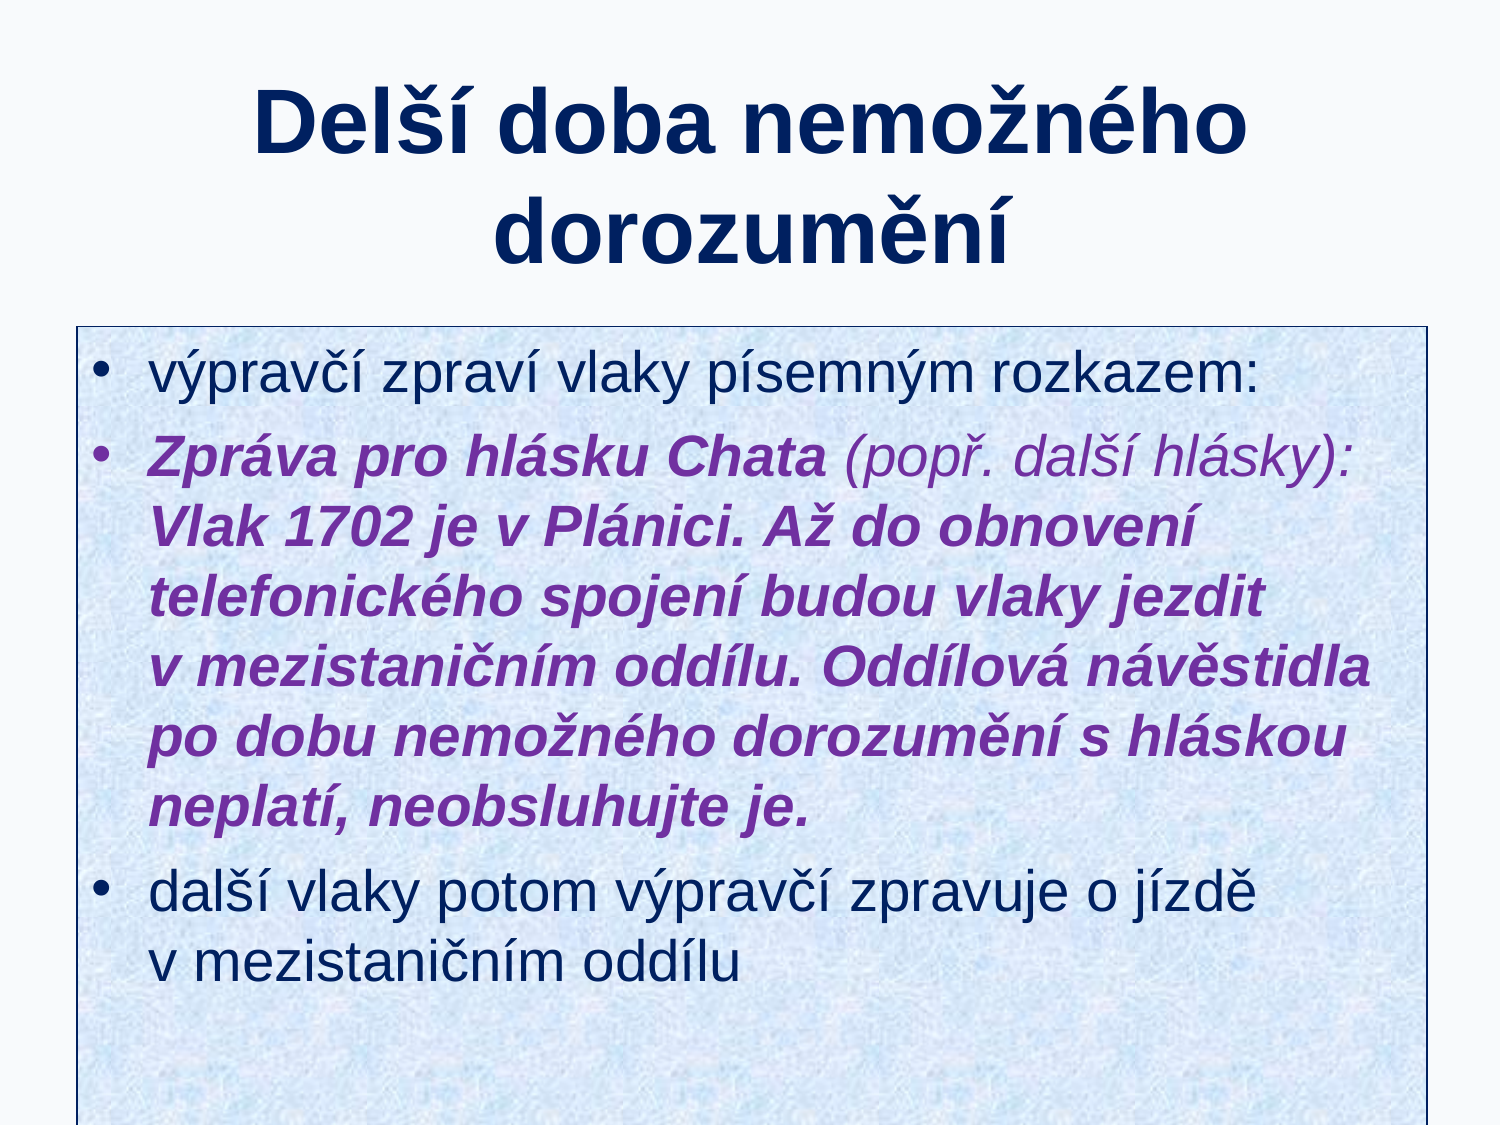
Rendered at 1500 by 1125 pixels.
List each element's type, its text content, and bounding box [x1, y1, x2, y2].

list výpravčí zpraví vlaky písemným rozkazem: Zpráva pro hlásku Chata (popř. další hlásky): Vlak 1702 je v Plánici. Až do obnovení telefonického spojení budou vlaky jezdit v mezistaničním oddílu. Oddílová návěstidla po dobu nemožného dorozumění s hláskou neplatí, neobsluhujte je. další vlaky potom výpravčí zpravuje o jízdě v mezistaničním oddílu [76, 326, 1427, 1125]
title Delší doba nemožného dorozumění [76, 54, 1427, 290]
